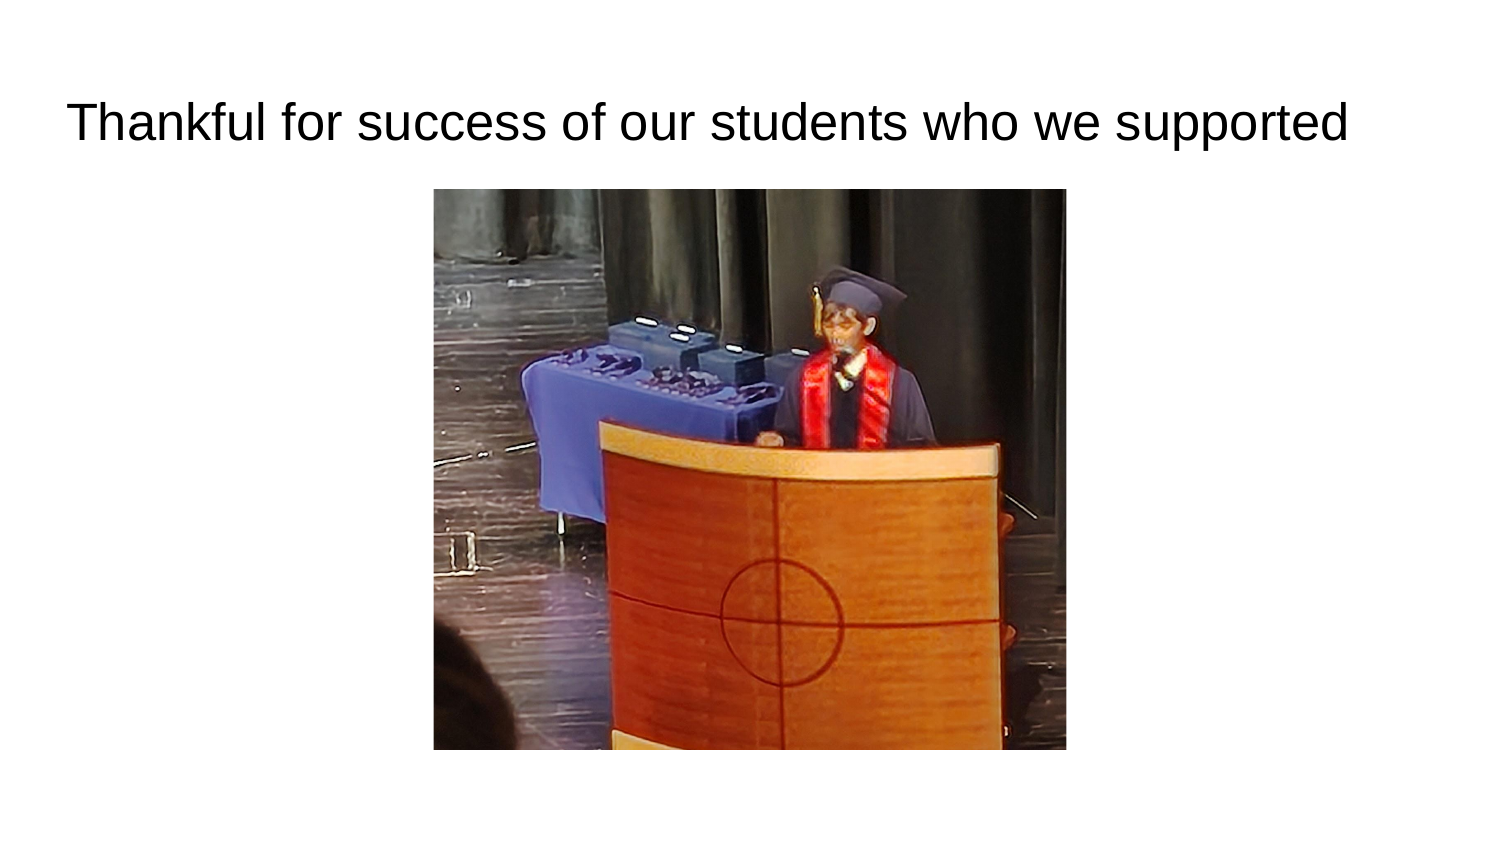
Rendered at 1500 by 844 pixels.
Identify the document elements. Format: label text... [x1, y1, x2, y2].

picture [433, 189, 1067, 750]
title Thankful for success of our students who we supported [51, 72, 1449, 167]
